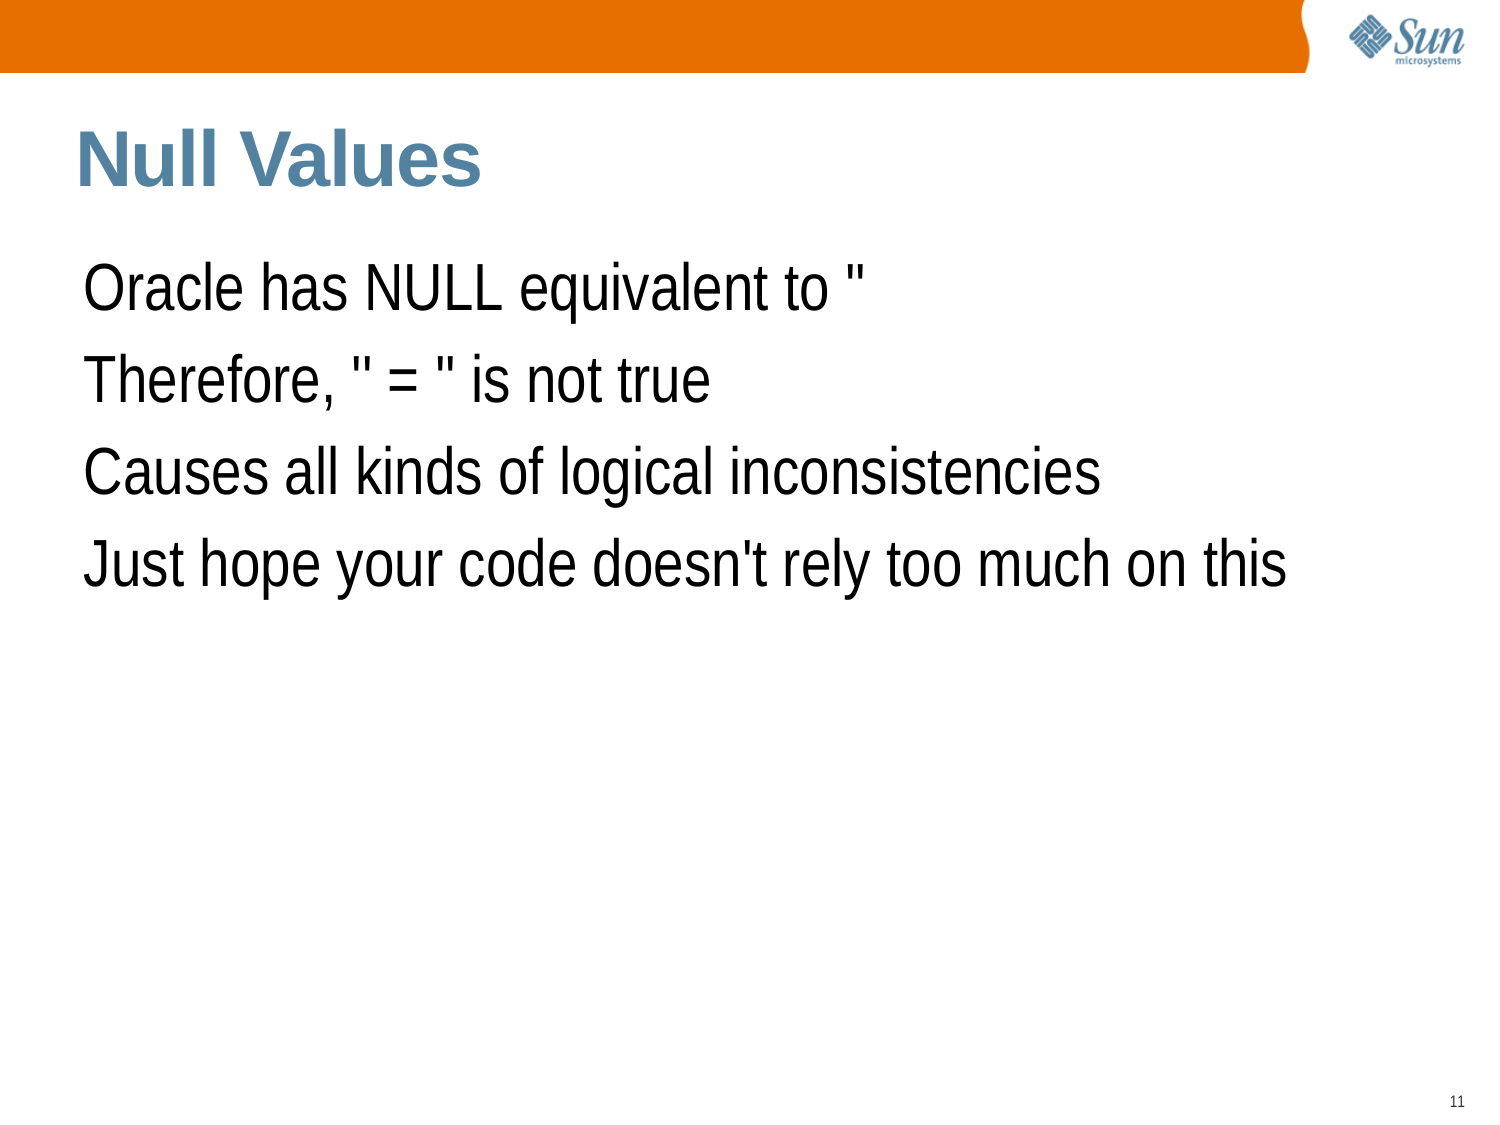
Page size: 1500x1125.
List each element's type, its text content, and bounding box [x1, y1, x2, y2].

title Null Values [75, 123, 1437, 227]
list Oracle has NULL equivalent to '' Therefore, '' = '' is not true Causes all kinds of logical inconsistencies Just hope your code doesn't rely too much on this [64, 258, 1401, 1062]
picture [0, 0, 1500, 73]
